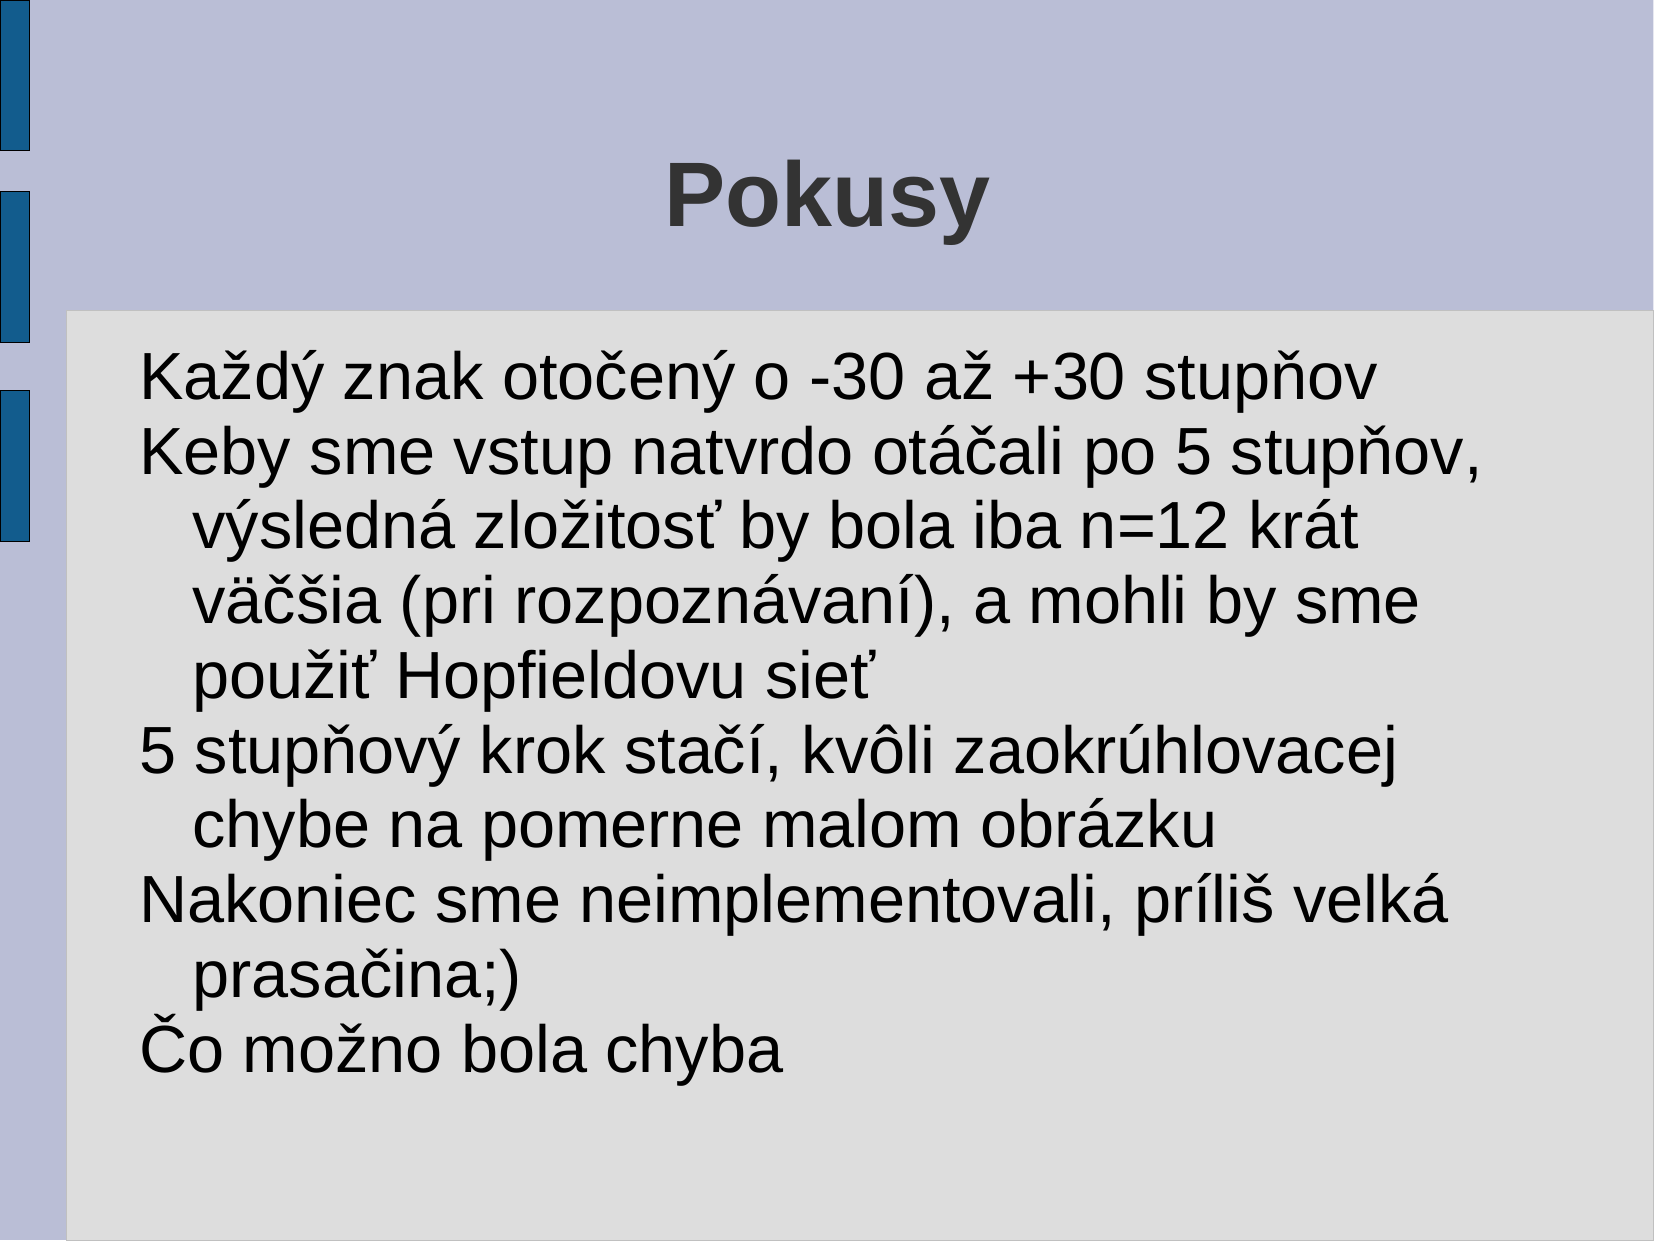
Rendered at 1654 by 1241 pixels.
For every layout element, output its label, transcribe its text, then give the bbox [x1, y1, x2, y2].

list Každý znak otočený o -30 až +30 stupňov Keby sme vstup natvrdo otáčali po 5 stupňov, výsledná zložitosť by bola iba n=12 krát väčšia (pri rozpoznávaní), a mohli by sme použiť Hopfieldovu sieť 5 stupňový krok stačí, kvôli zaokrúhlovacej chybe na pomerne malom obrázku Nakoniec sme neimplementovali, príliš velká prasačina;) Čo možno bola chyba [121, 338, 1534, 1121]
title Pokusy [121, 91, 1534, 299]
